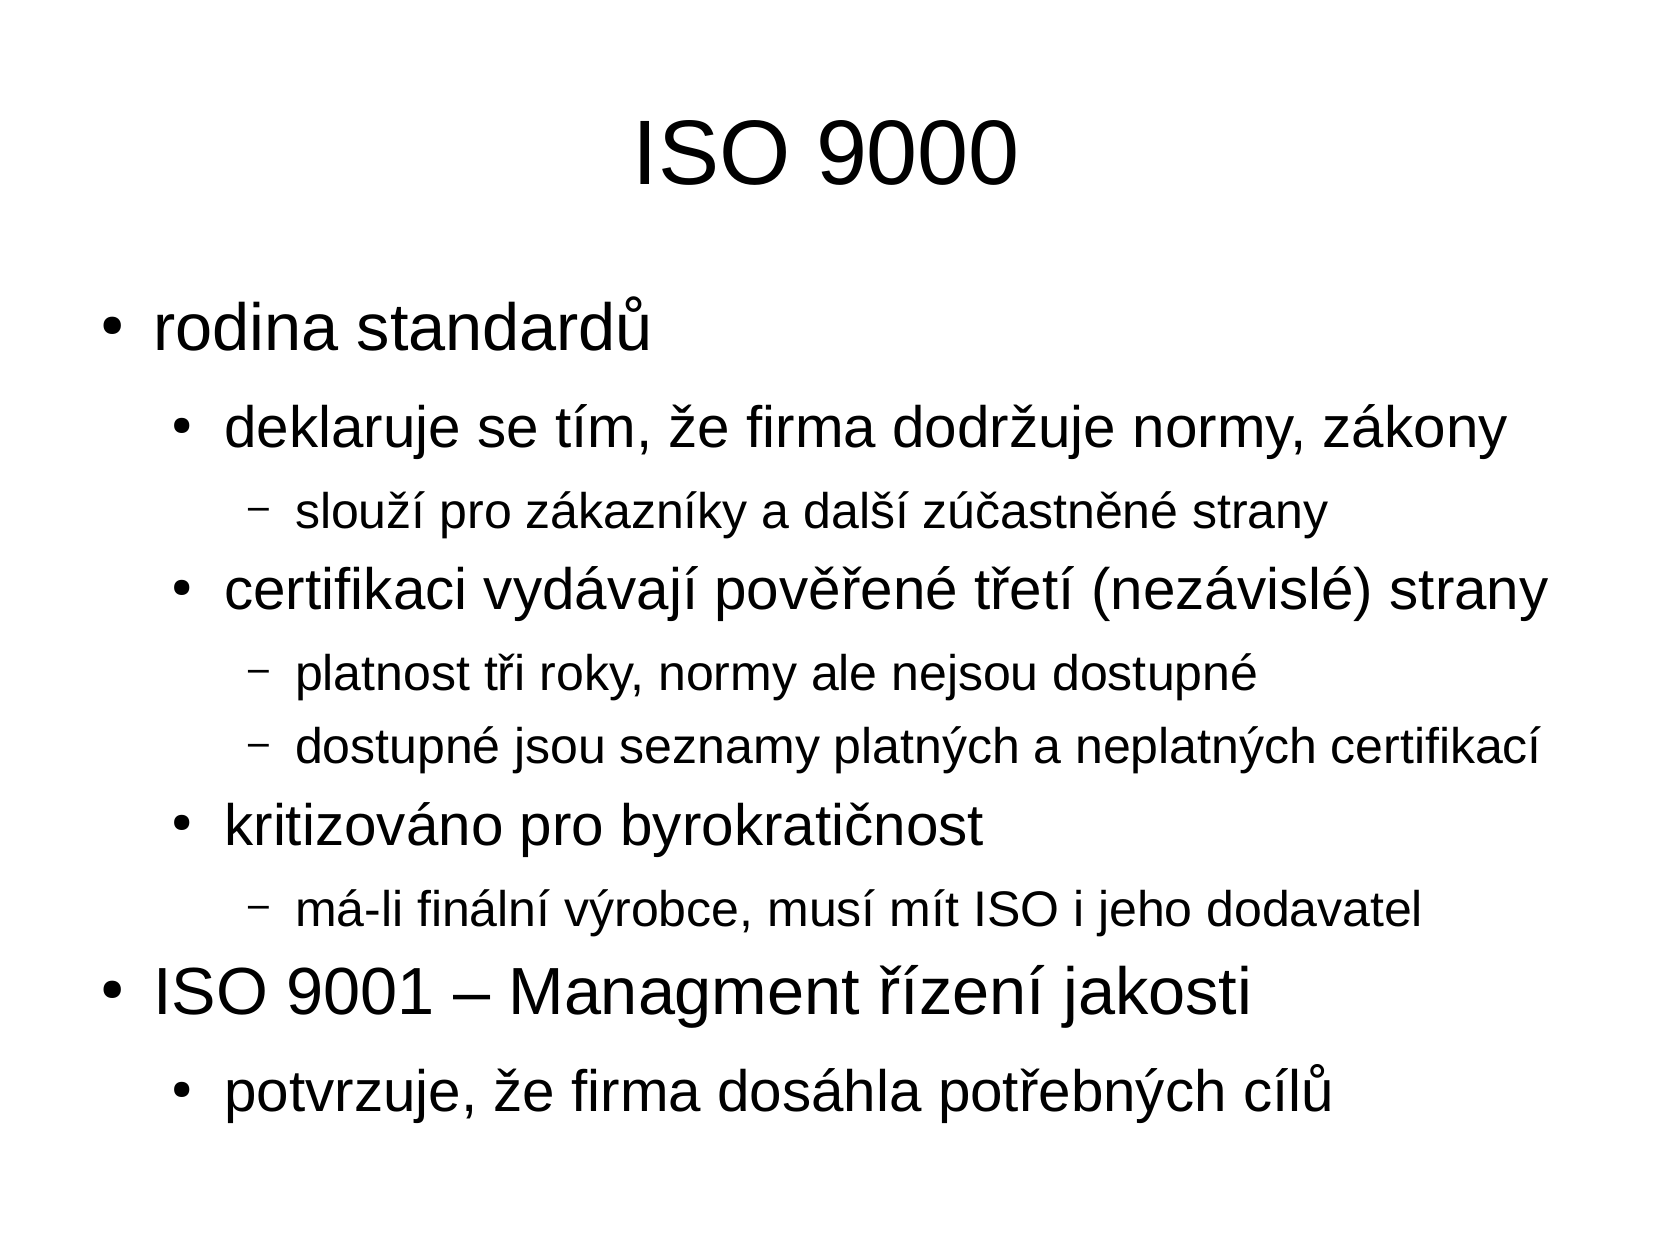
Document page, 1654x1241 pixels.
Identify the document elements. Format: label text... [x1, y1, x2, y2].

list rodina standardů deklaruje se tím, že firma dodržuje normy, zákony slouží pro zákazníky a další zúčastněné strany certifikaci vydávají pověřené třetí (nezávislé) strany platnost tři roky, normy ale nejsou dostupné dostupné jsou seznamy platných a neplatných certifikací kritizováno pro byrokratičnost má-li finální výrobce, musí mít ISO i jeho dodavatel ISO 9001 – Managment řízení jakosti potvrzuje, že firma dosáhla potřebných cílů [82, 290, 1571, 1124]
title ISO 9000 [82, 49, 1571, 257]
